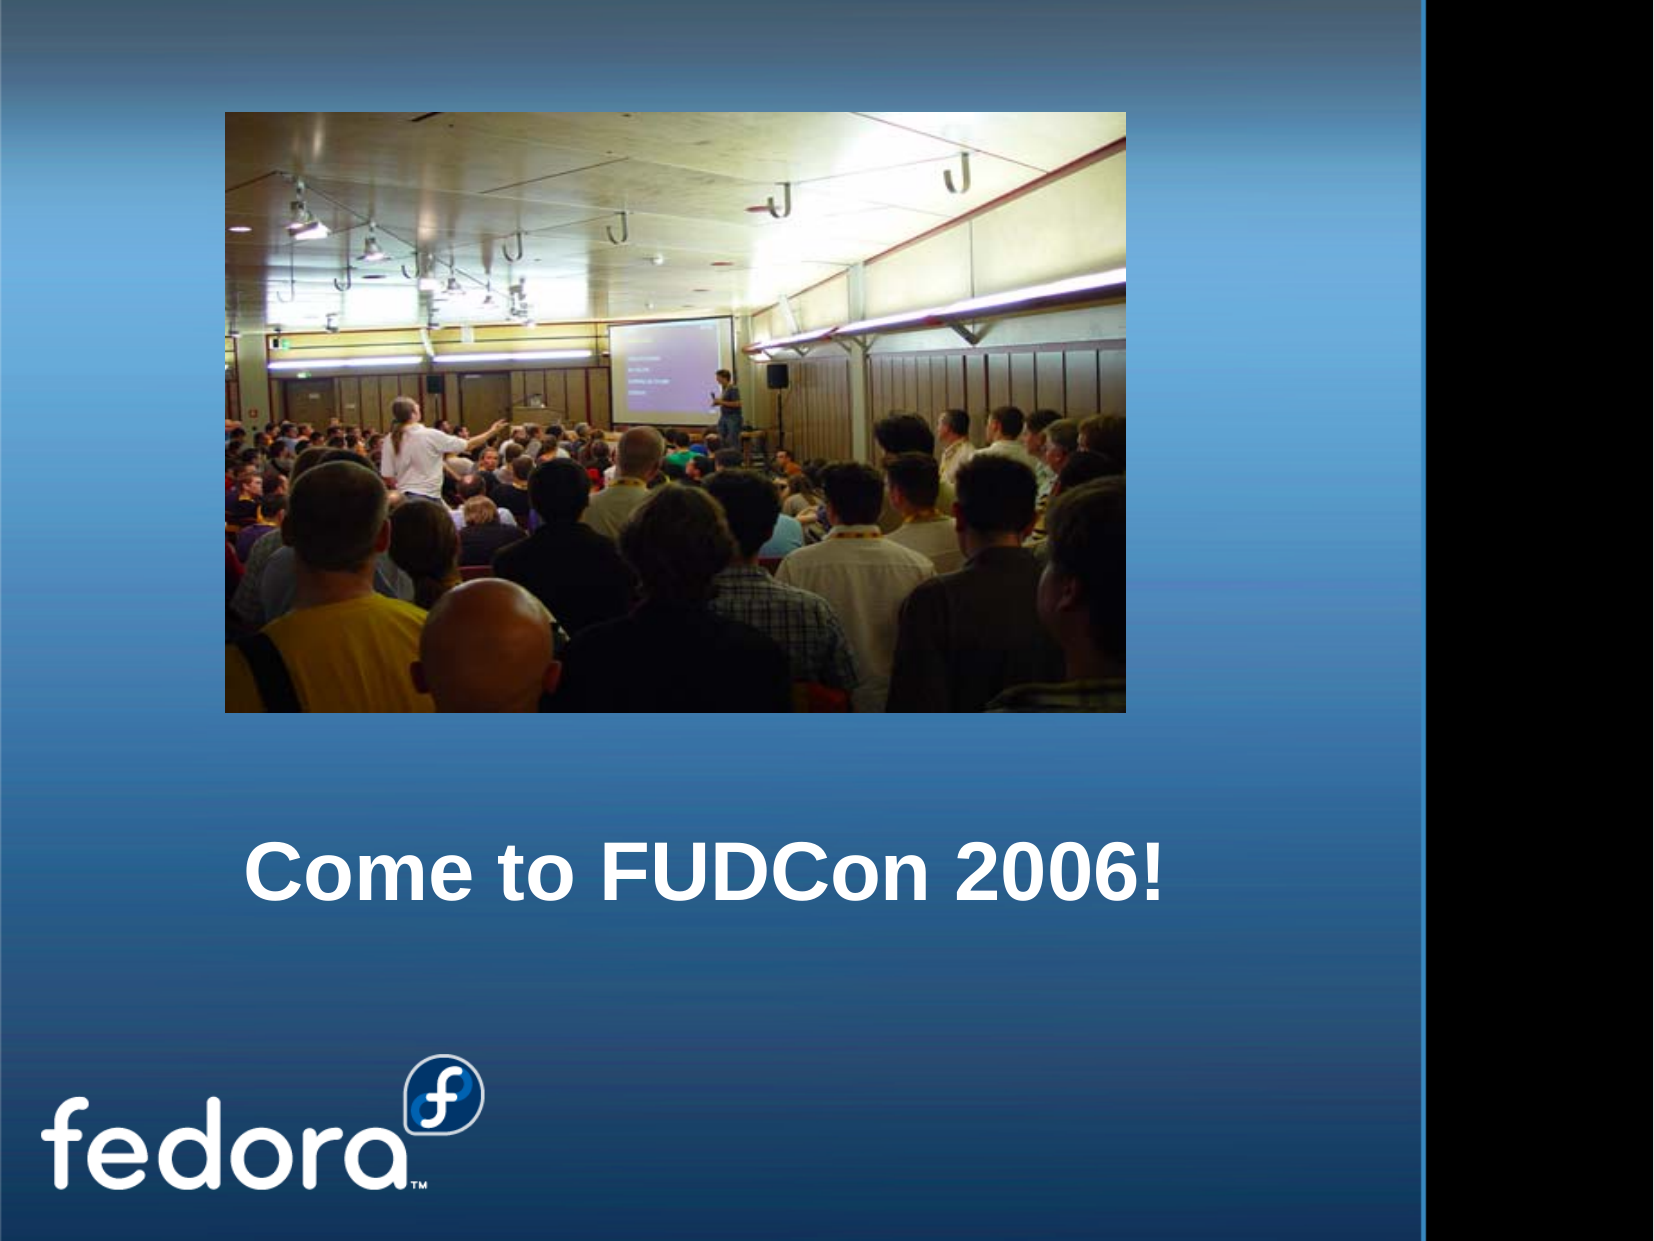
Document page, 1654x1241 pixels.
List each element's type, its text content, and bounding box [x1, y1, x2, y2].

picture [0, 0, 1654, 1241]
title Come to FUDCon 2006! [0, 767, 1412, 976]
